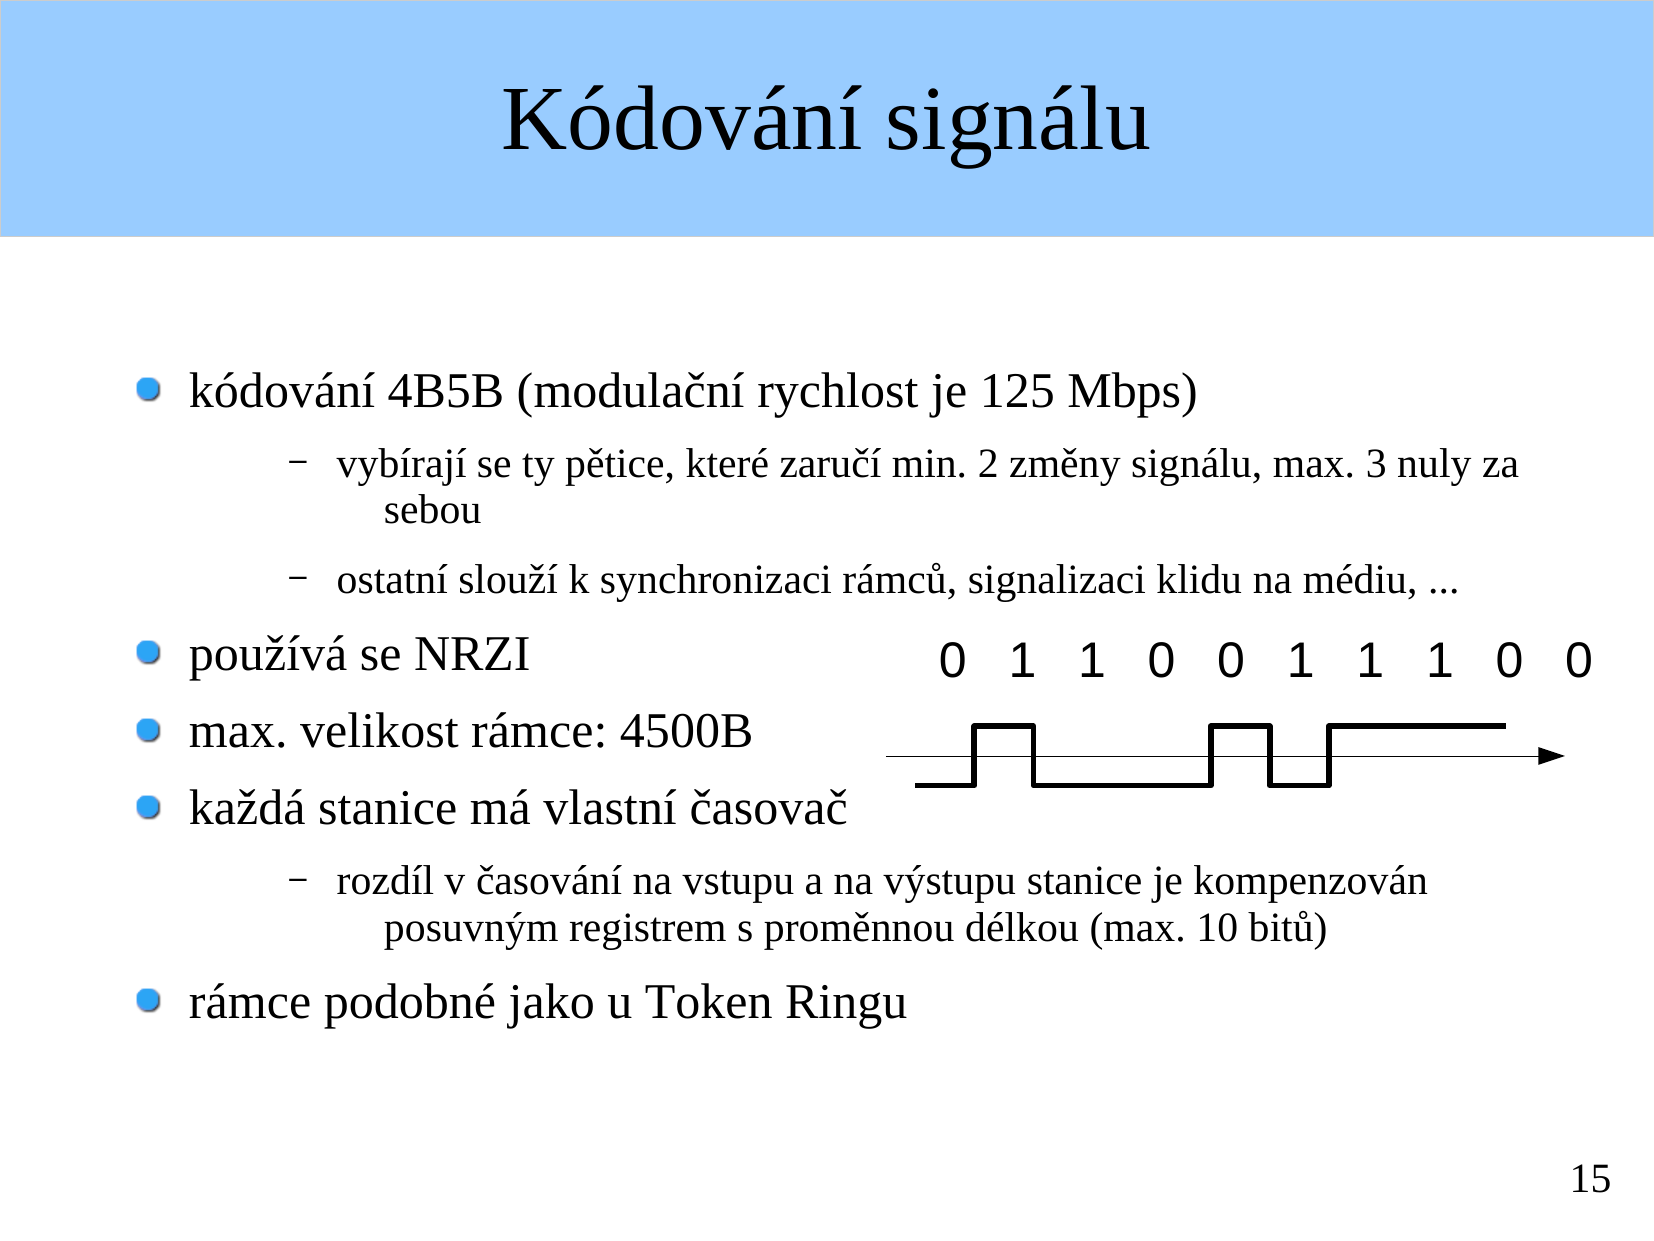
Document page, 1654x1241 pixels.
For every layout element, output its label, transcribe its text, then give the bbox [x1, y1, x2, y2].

list kódování 4B5B (modulační rychlost je 125 Mbps) vybírají se ty pětice, které zaručí min. 2 změny signálu, max. 3 nuly za sebou ostatní slouží k synchronizaci rámců, signalizaci klidu na médiu, ... používá se NRZI max. velikost rámce: 4500B každá stanice má vlastní časovač rozdíl v časování na vstupu a na výstupu stanice je kompenzován posuvným registrem s proměnnou délkou (max. 10 bitů) rámce podobné jako u Token Ringu [100, 362, 1548, 1170]
title Kódování signálu [0, 0, 1654, 237]
text_box 0 1 1 0 0 1 1 1 0 0 [938, 631, 1483, 703]
